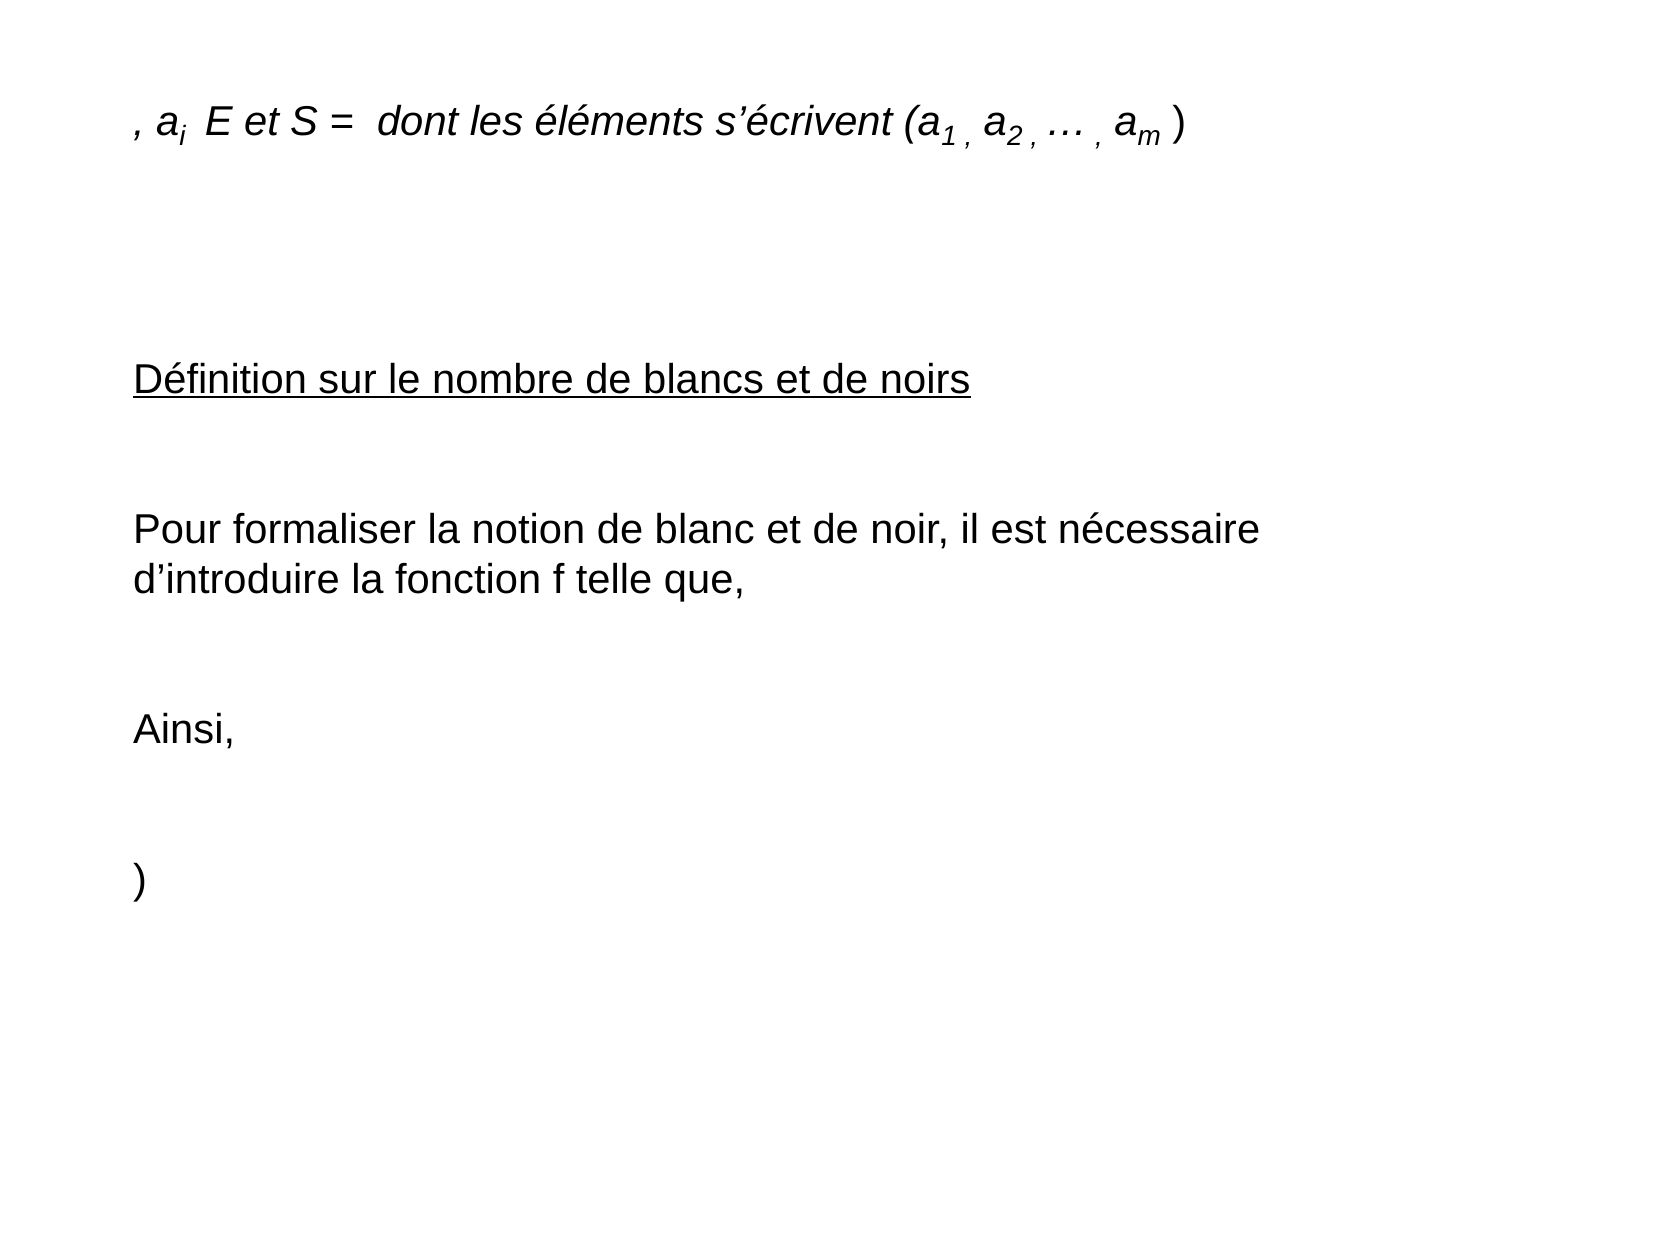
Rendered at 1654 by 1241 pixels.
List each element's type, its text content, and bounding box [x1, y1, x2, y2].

text_box , ai E et S = dont les éléments s’écrivent (a1 , a2 , … , am ) Définition sur le nombre de blancs et de noirs Pour formaliser la notion de blanc et de noir, il est nécessaire d’introduire la fonction f telle que, Ainsi, ) [118, 86, 1453, 909]
